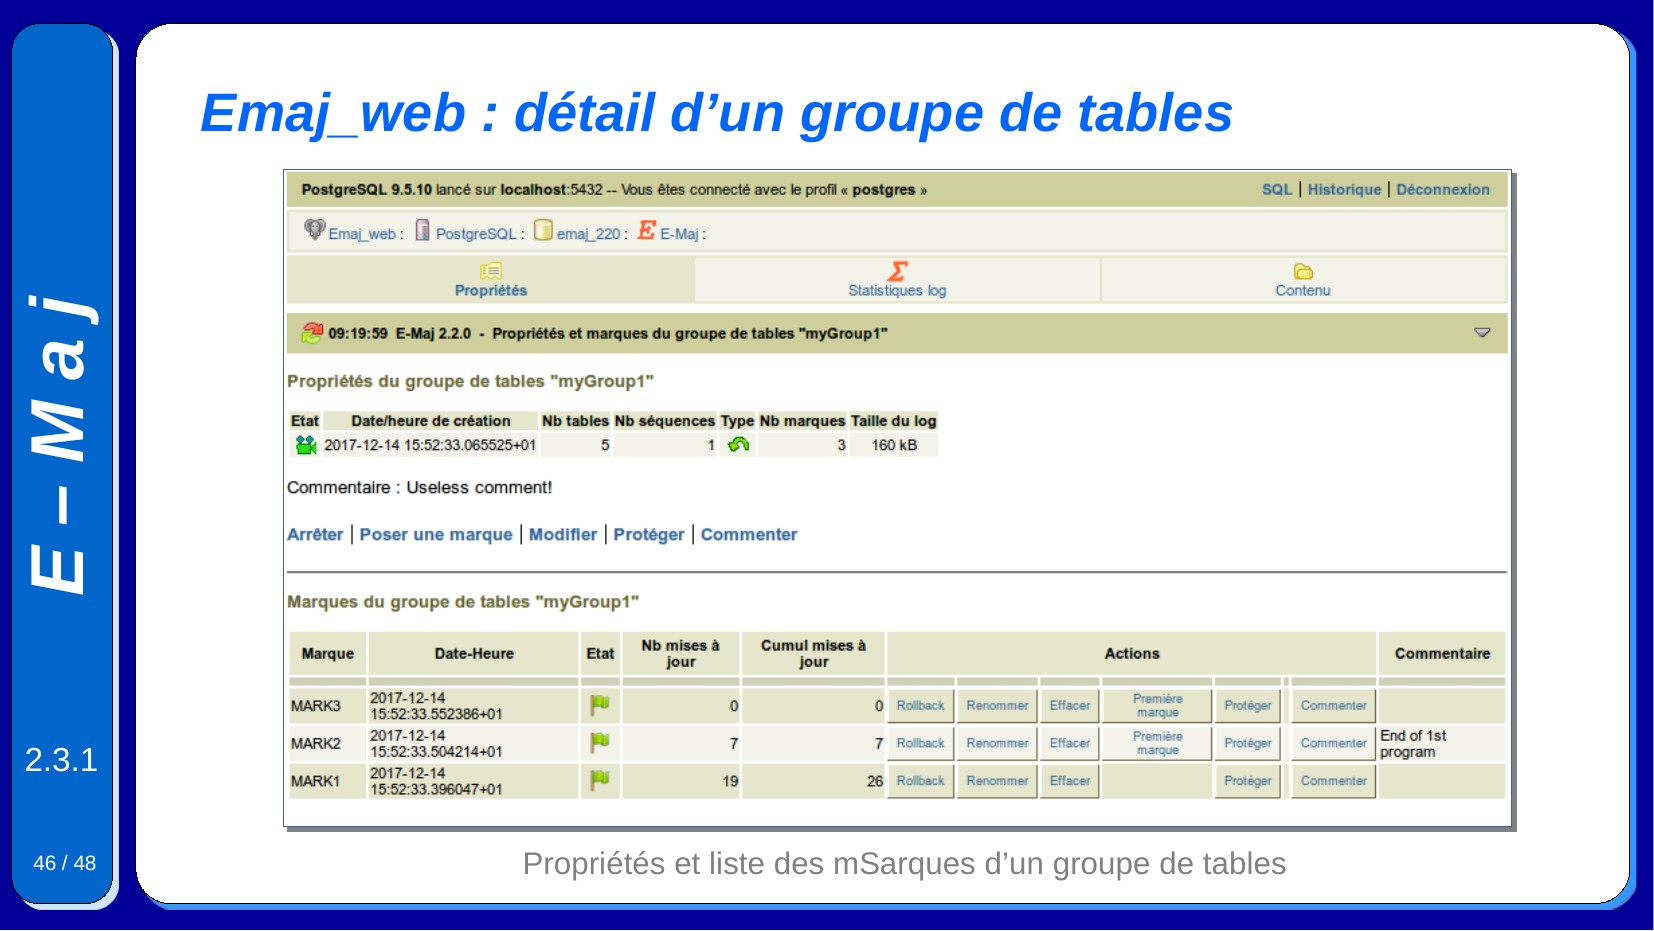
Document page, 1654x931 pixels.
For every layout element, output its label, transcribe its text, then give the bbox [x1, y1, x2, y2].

title Emaj_web : détail d’un groupe de tables [200, 34, 1575, 191]
text_box Propriétés et liste des mSarques d’un groupe de tables [507, 838, 1304, 889]
picture [283, 168, 1512, 827]
